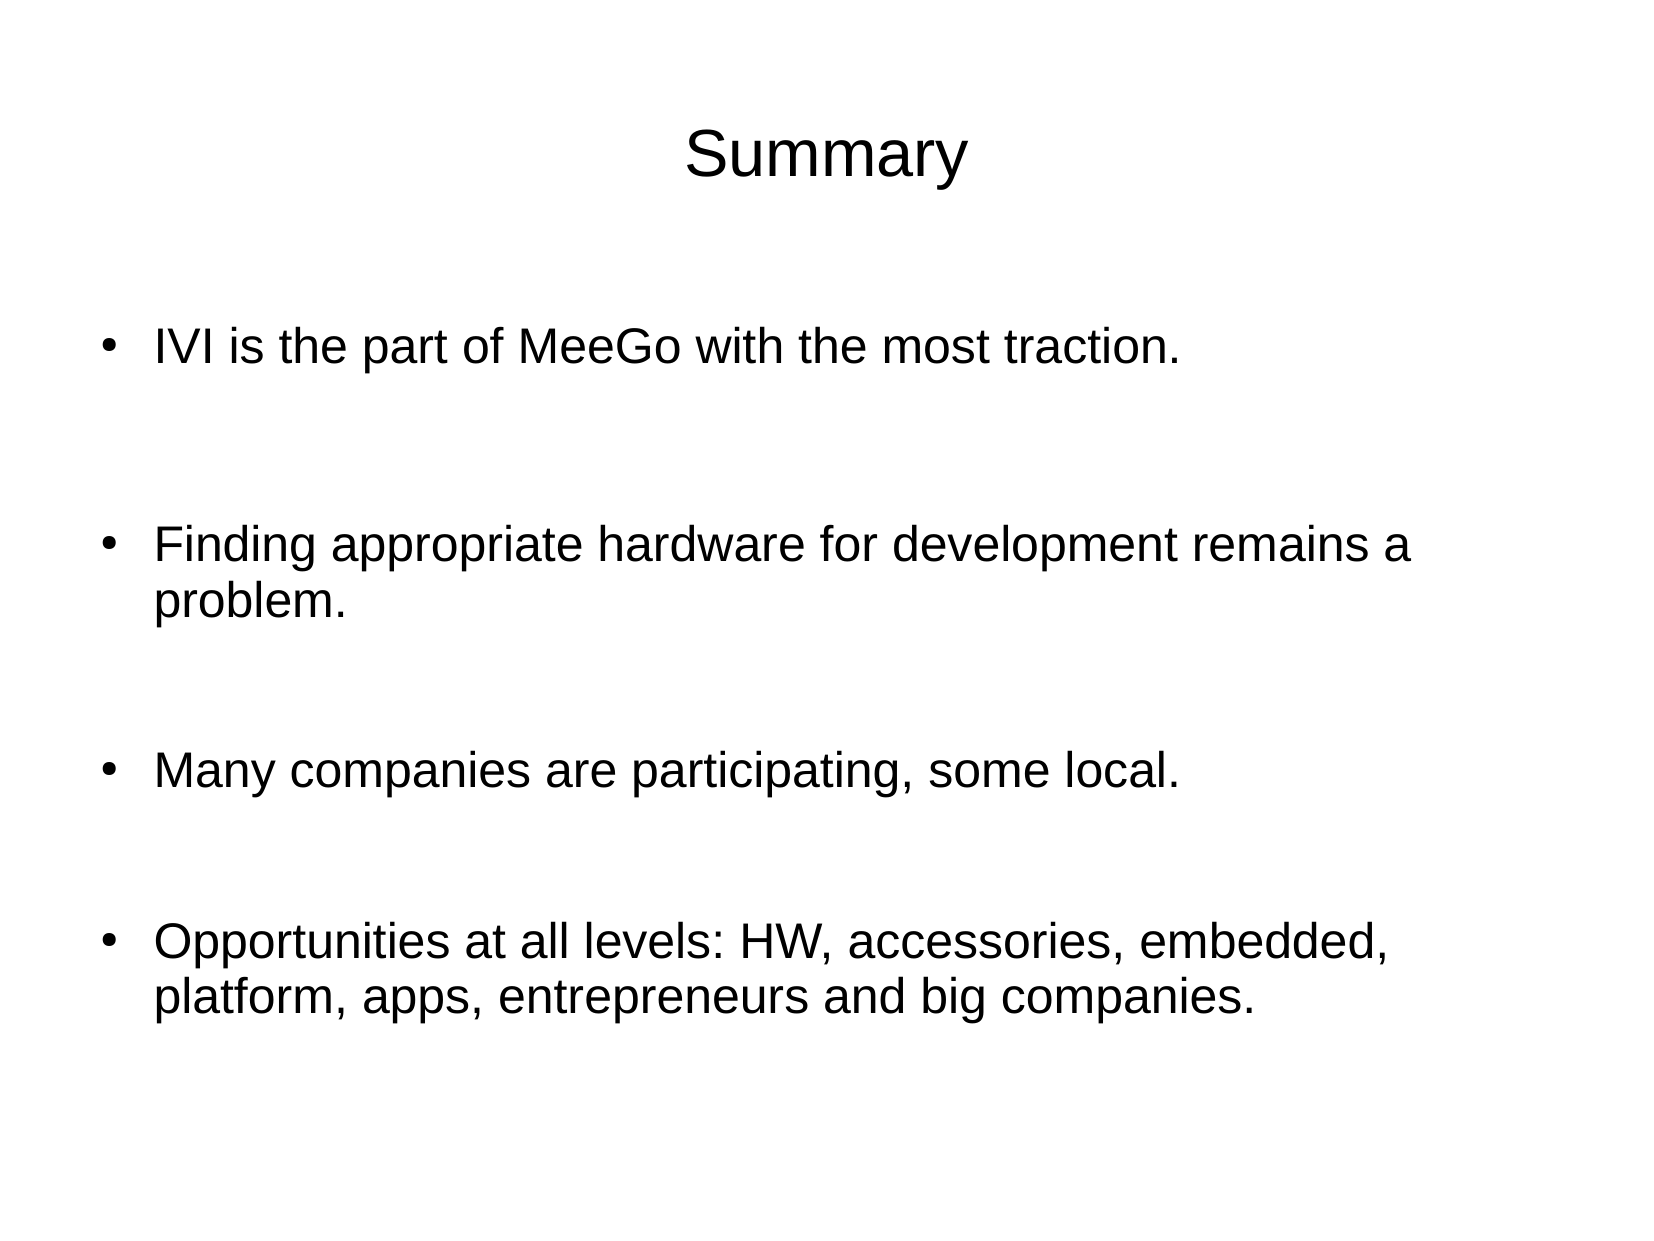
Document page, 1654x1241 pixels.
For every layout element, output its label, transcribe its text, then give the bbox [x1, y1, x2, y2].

list IVI is the part of MeeGo with the most traction. Finding appropriate hardware for development remains a problem. Many companies are participating, some local. Opportunities at all levels: HW, accessories, embedded, platform, apps, entrepreneurs and big companies. [82, 290, 1571, 1109]
title Summary [82, 49, 1571, 257]
